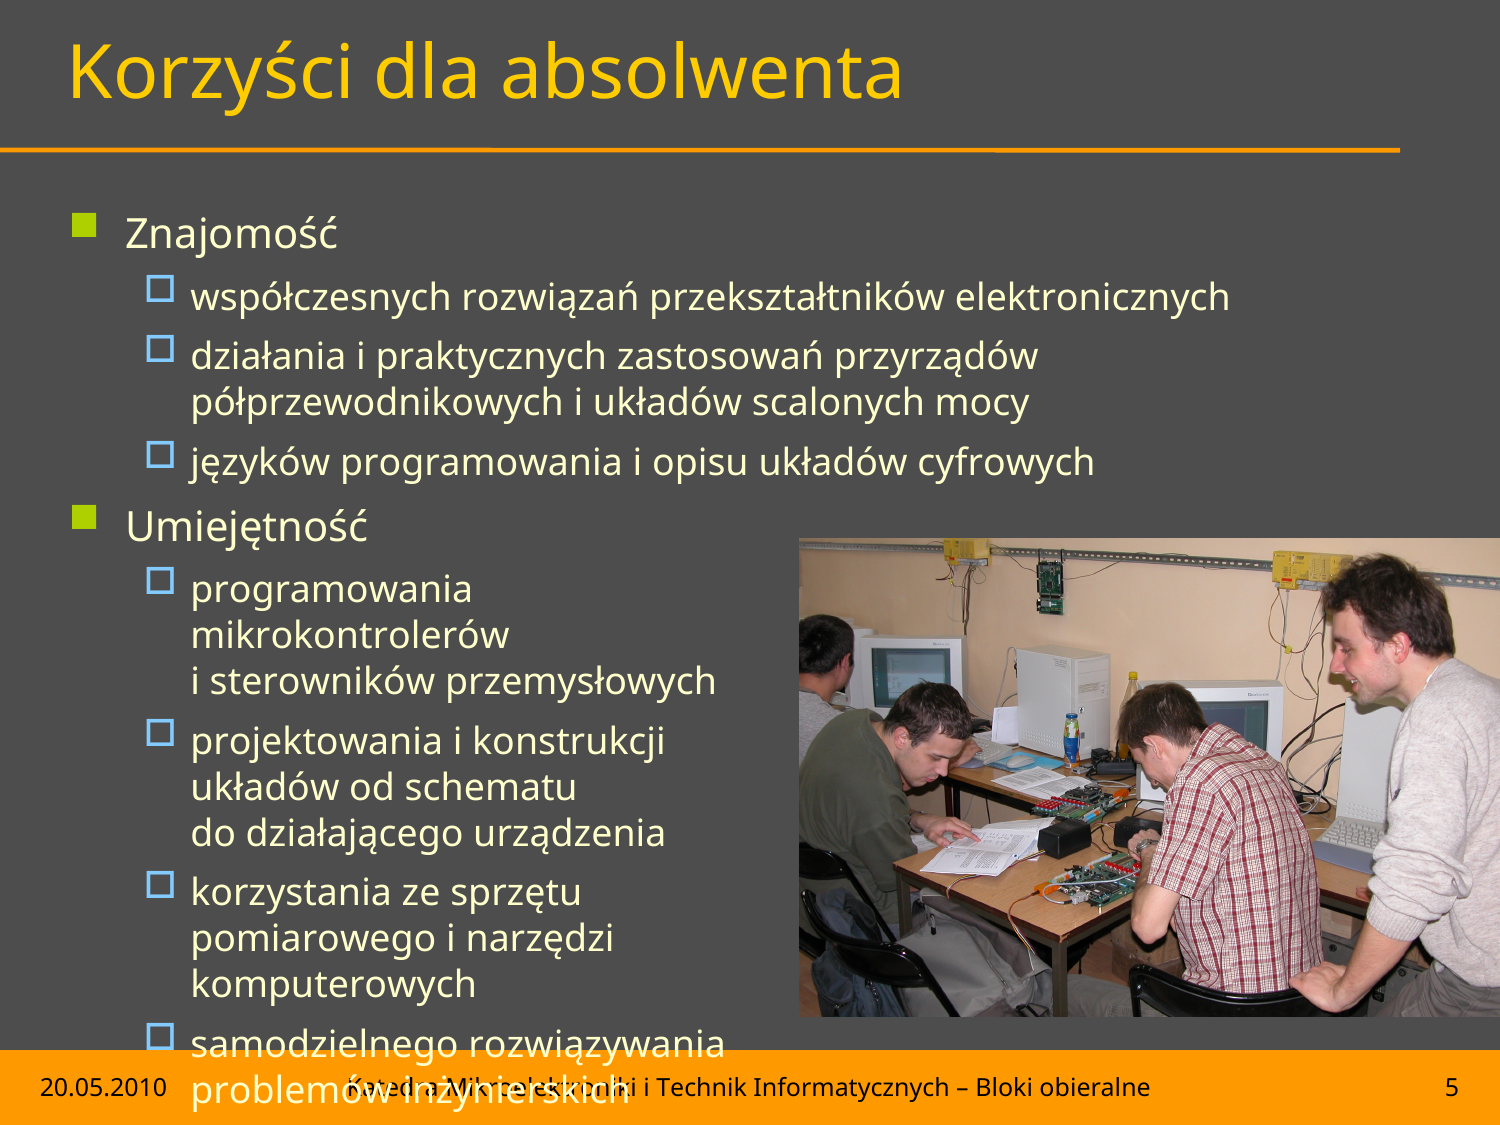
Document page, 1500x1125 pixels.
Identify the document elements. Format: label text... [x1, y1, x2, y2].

title Korzyści dla absolwenta [52, 12, 1469, 127]
picture [799, 538, 1500, 1017]
list Znajomość współczesnych rozwiązań przekształtników elektronicznych działania i praktycznych zastosowań przyrządów półprzewodnikowych i układów scalonych mocy języków programowania i opisu układów cyfrowych Umiejętność programowania mikrokontrolerów i sterowników przemysłowych projektowania i konstrukcji układów od schematu do działającego urządzenia korzystania ze sprzętu pomiarowego i narzędzi komputerowych samodzielnego rozwiązywania problemów inżynierskich [53, 200, 1401, 1036]
